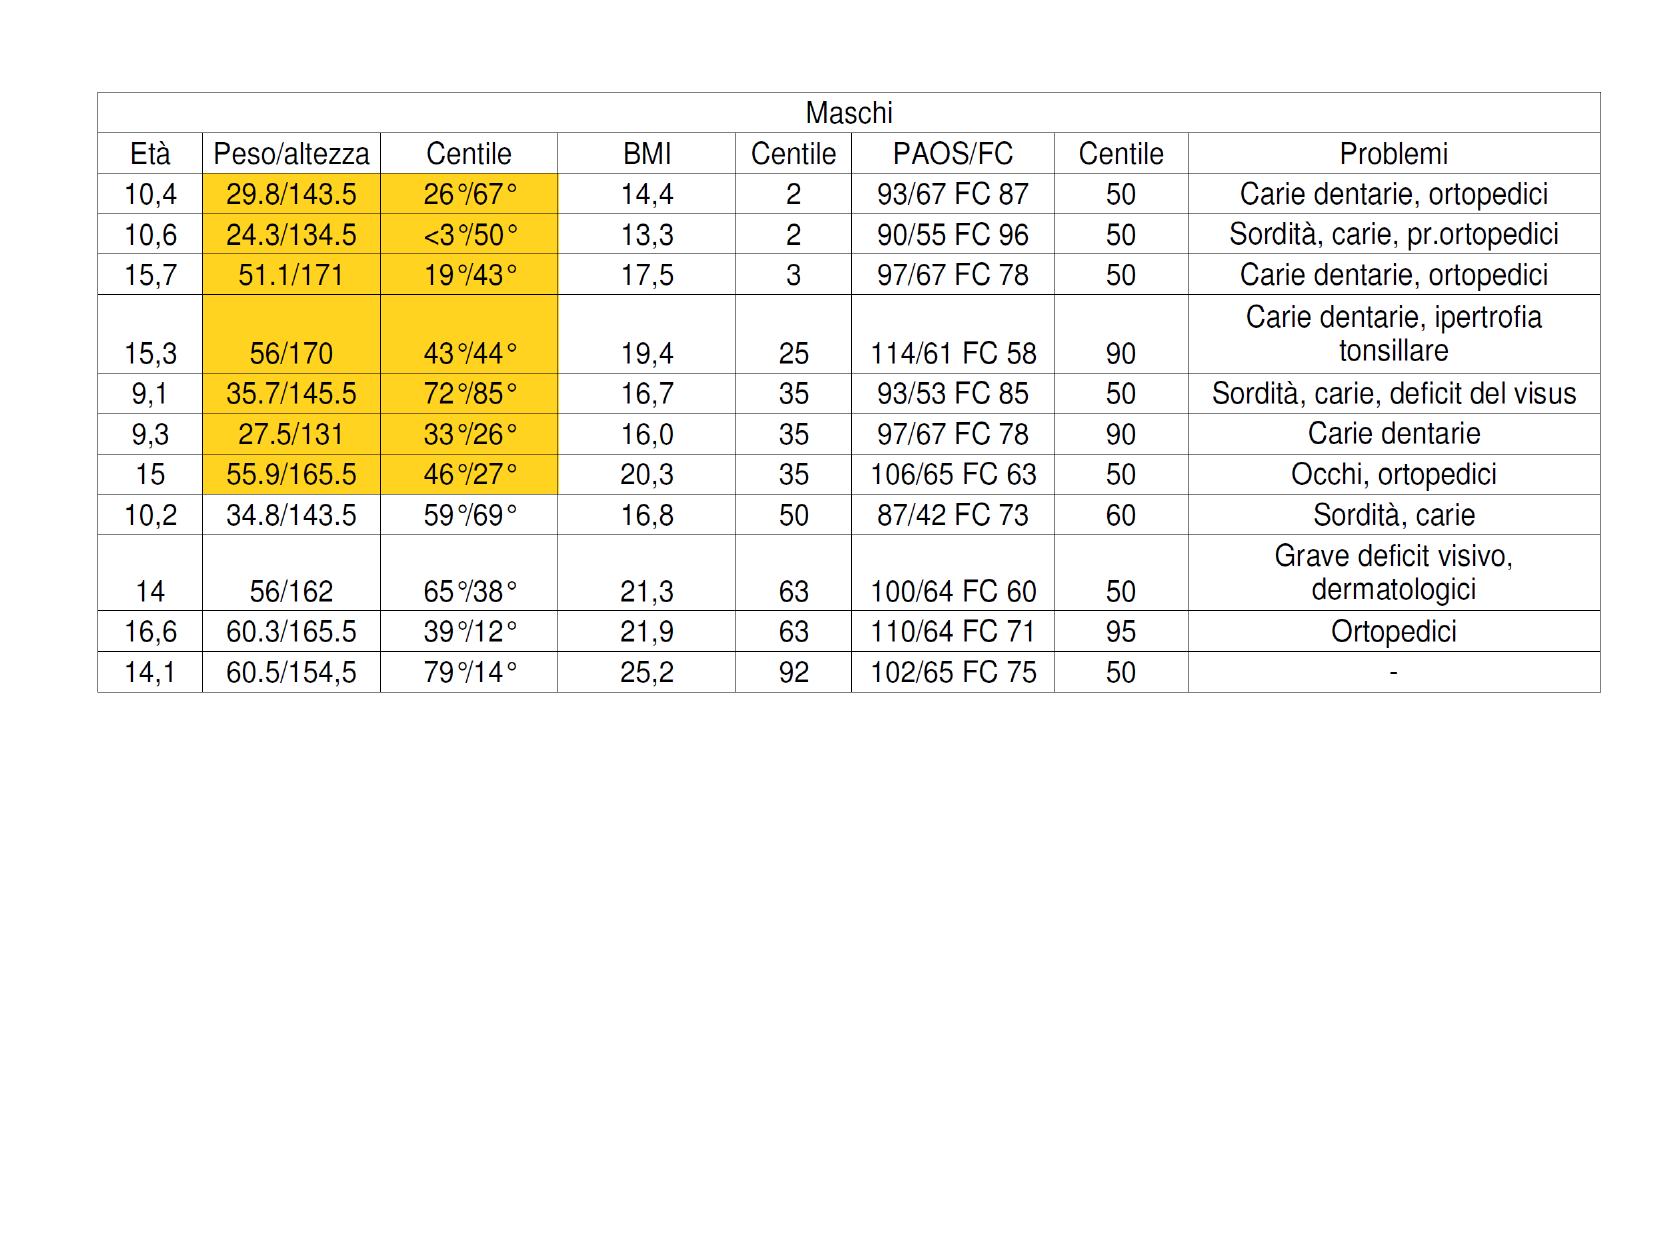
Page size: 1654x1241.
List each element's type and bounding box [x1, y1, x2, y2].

picture [94, 82, 1606, 711]
